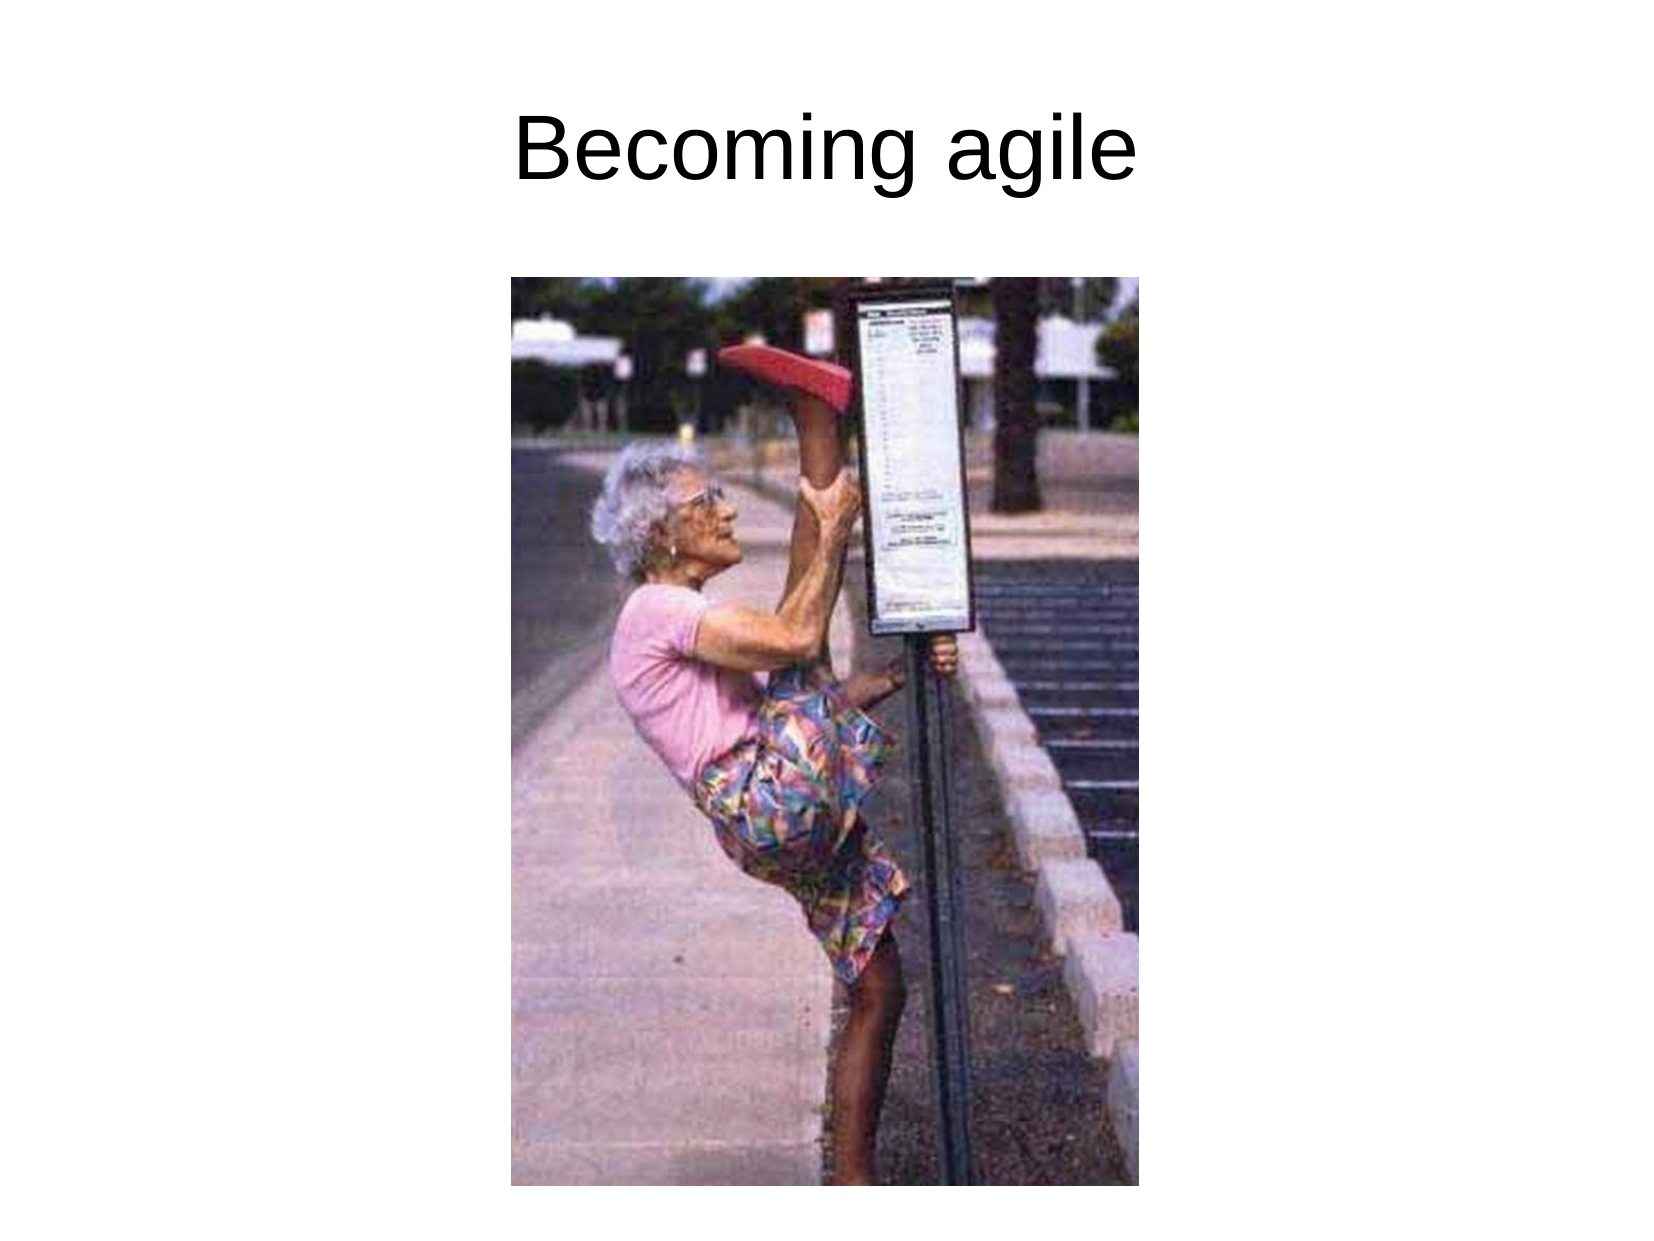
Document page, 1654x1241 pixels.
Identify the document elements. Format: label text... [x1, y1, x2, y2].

picture [511, 277, 1139, 1186]
text_box Becoming agile [497, 88, 1154, 207]
